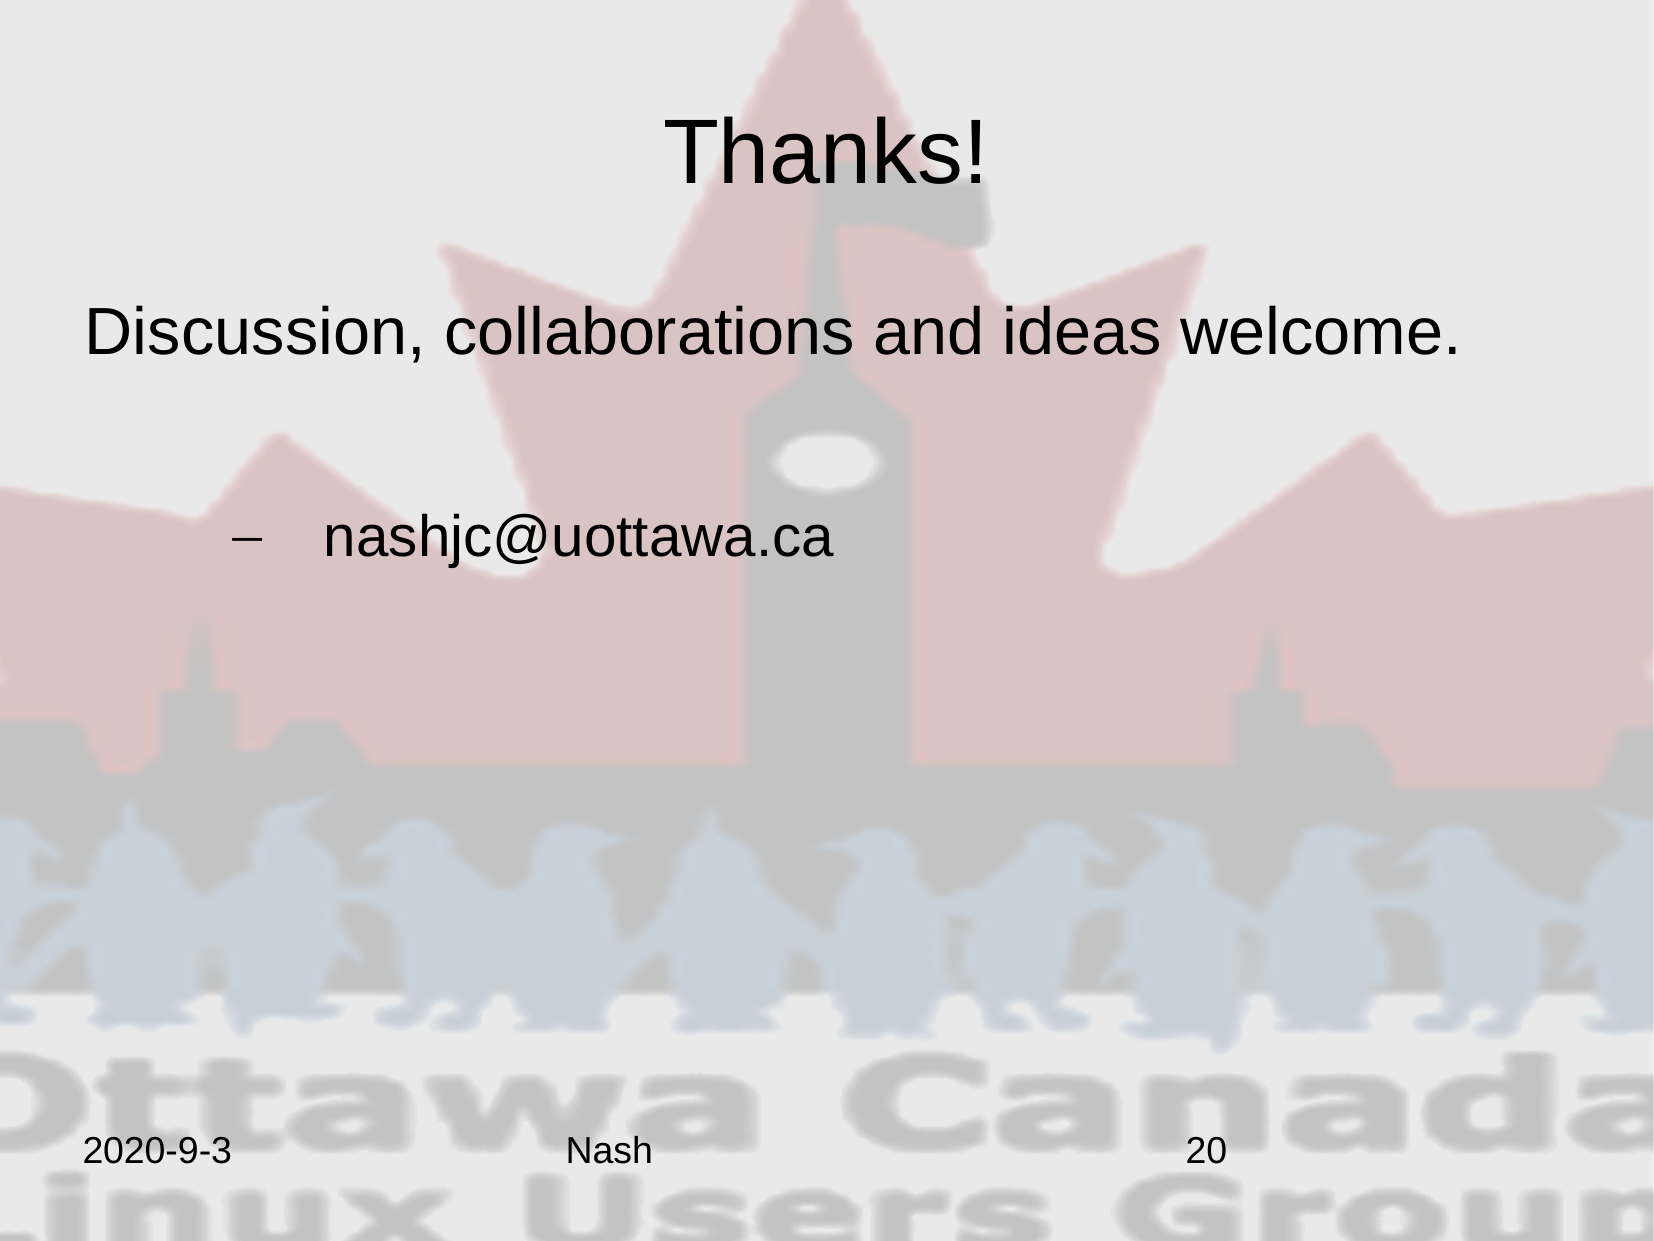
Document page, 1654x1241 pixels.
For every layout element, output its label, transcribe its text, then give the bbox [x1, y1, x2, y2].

picture [0, 0, 1654, 1241]
title Thanks! [82, 49, 1571, 257]
list Discussion, collaborations and ideas welcome. nashjc@uottawa.ca [82, 290, 1571, 1010]
